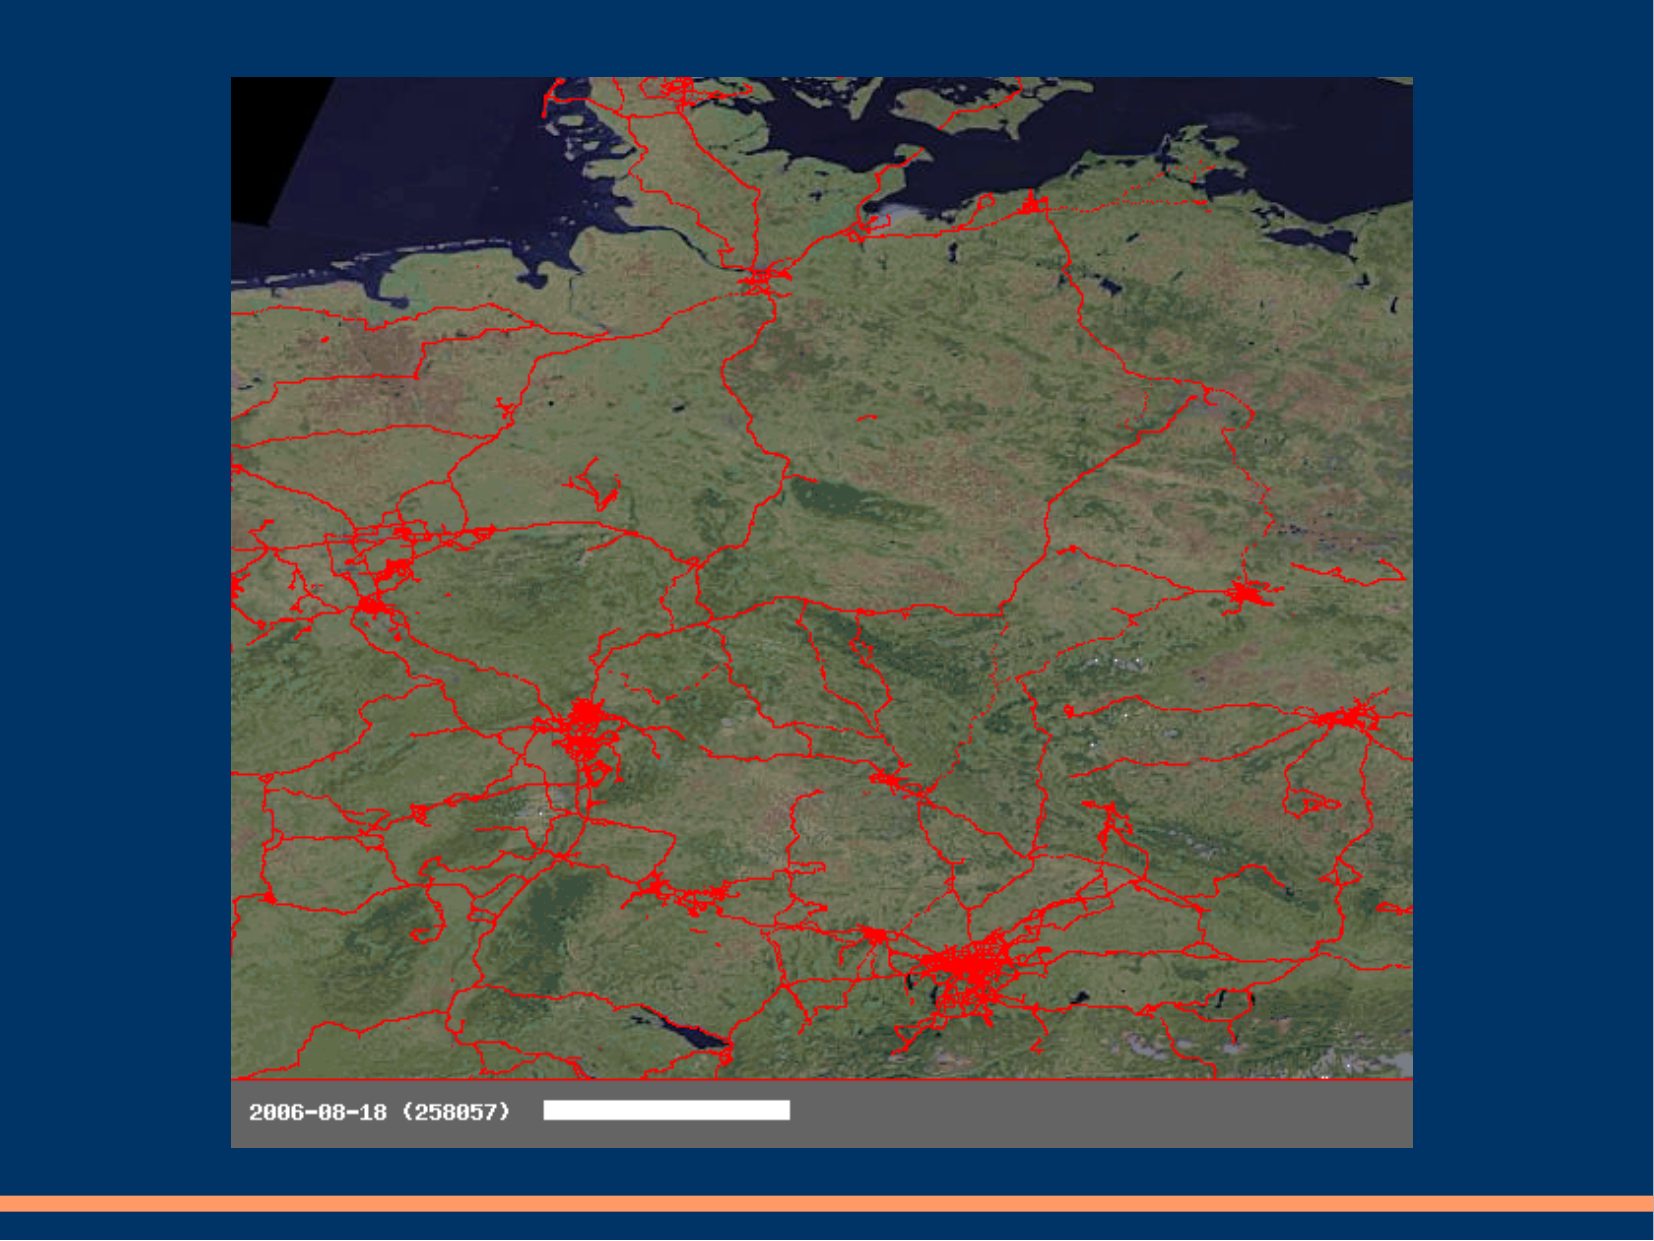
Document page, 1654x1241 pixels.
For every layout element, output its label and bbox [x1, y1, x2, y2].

picture [231, 77, 1413, 1148]
